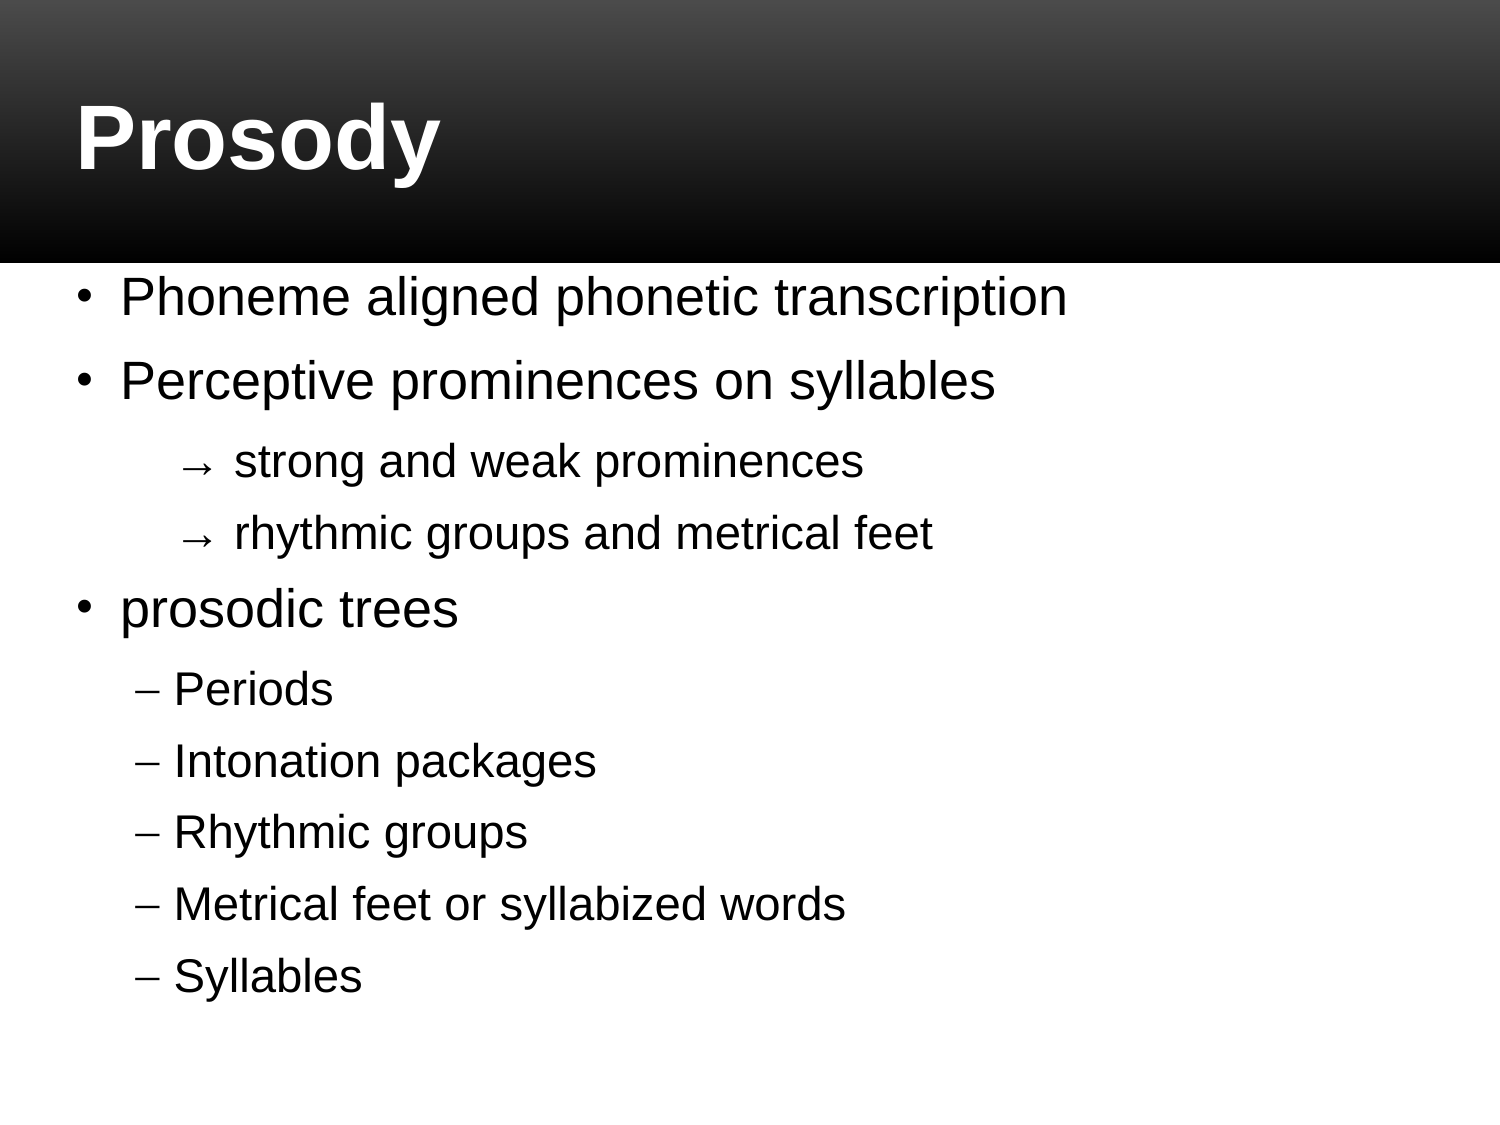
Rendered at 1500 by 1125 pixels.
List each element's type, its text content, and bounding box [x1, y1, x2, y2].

list Phoneme aligned phonetic transcription Perceptive prominences on syllables → strong and weak prominences → rhythmic groups and metrical feet prosodic trees Periods Intonation packages Rhythmic groups Metrical feet or syllabized words Syllables [75, 262, 1426, 1006]
title Prosody [75, 44, 1426, 233]
